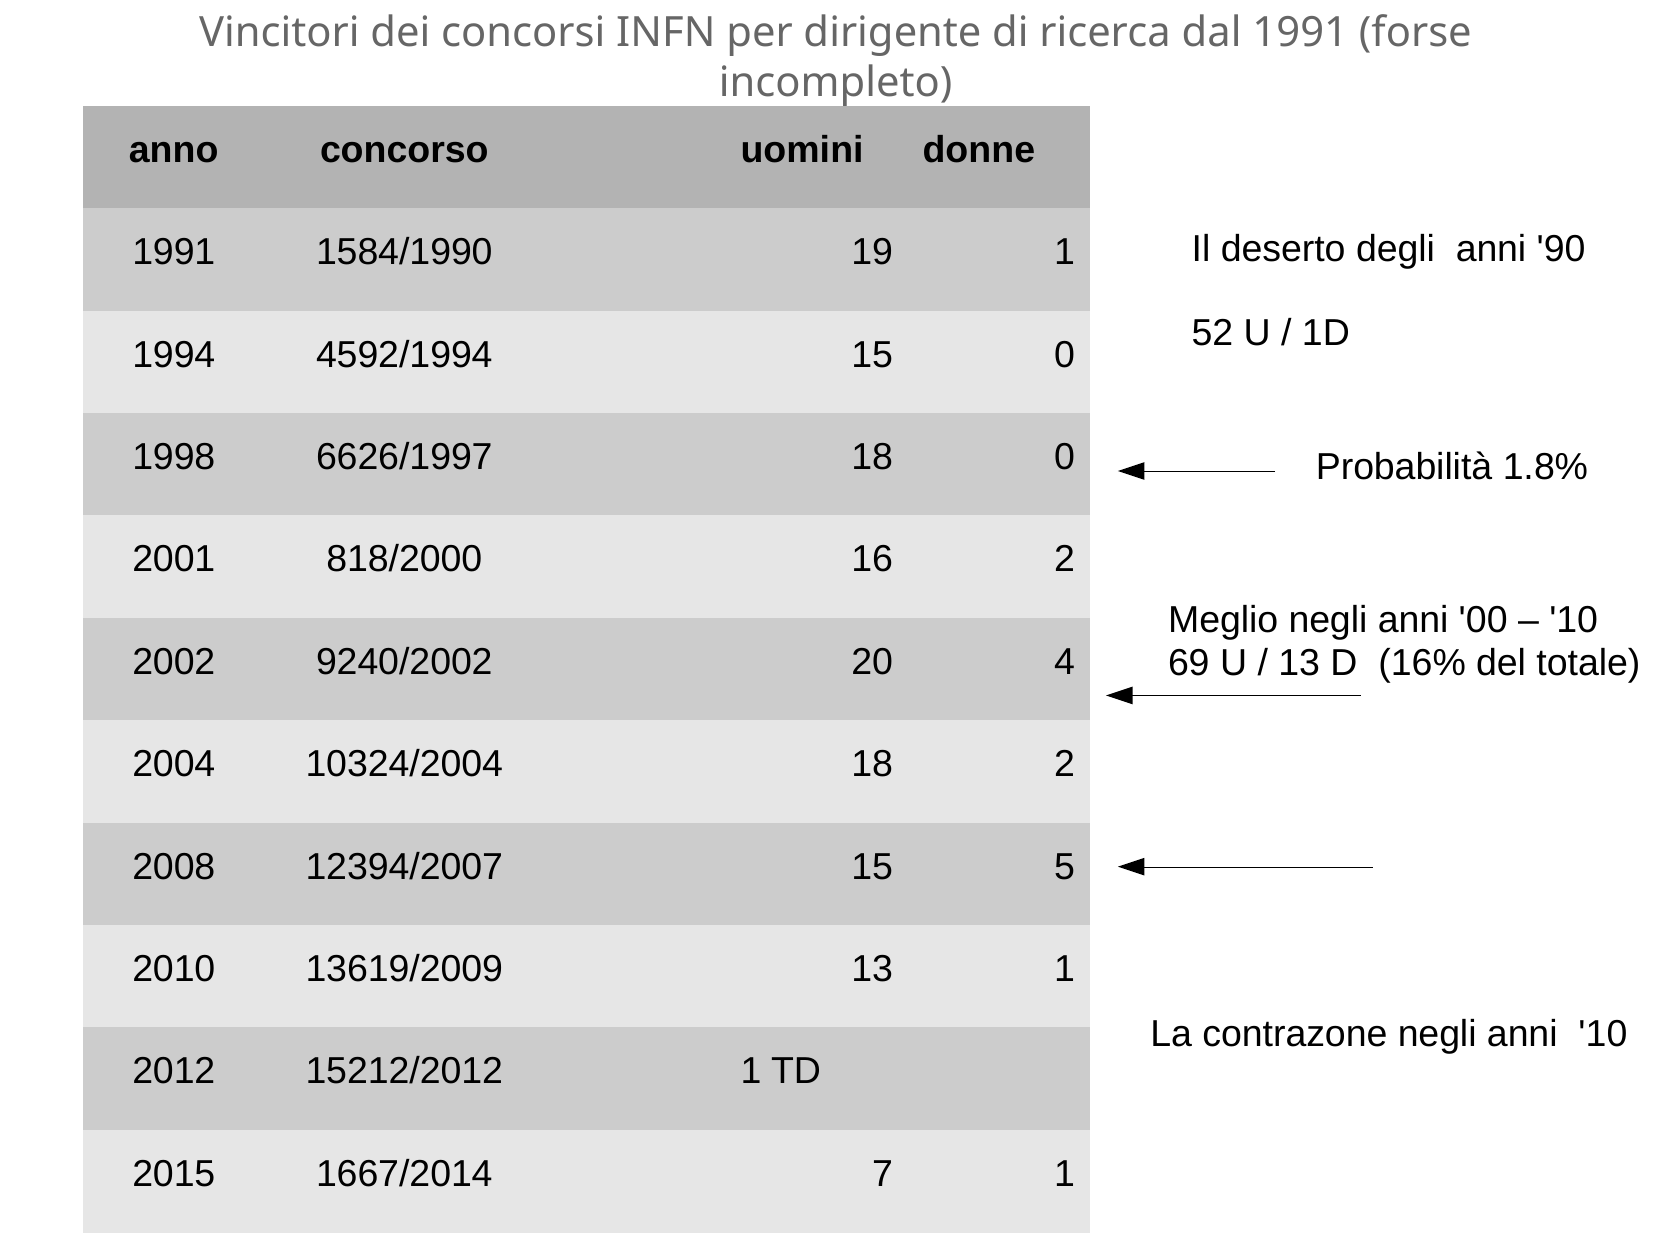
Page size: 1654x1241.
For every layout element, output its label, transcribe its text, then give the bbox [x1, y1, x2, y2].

table_cell 1 [908, 208, 1090, 311]
table_cell 12394/2007 [265, 823, 544, 925]
table_cell 1998 [83, 413, 265, 515]
table_cell 1584/1990 [265, 208, 544, 311]
table_cell 10324/2004 [265, 720, 544, 823]
table_cell [908, 1027, 1090, 1130]
table_cell [544, 311, 726, 413]
table_cell 2002 [83, 618, 265, 720]
table_cell 2015 [83, 1130, 265, 1233]
table_cell 13619/2009 [265, 925, 544, 1027]
text_box La contrazone negli anni '10 [1135, 1005, 1644, 1062]
table_cell 18 [726, 720, 908, 823]
table_cell 1 TD [726, 1027, 908, 1130]
table_header uomini [726, 106, 908, 208]
table_cell [544, 1130, 726, 1233]
table_header donne [908, 106, 1090, 208]
table_header concorso [265, 106, 544, 208]
table_cell 18 [726, 413, 908, 515]
text_box Meglio negli anni '00 – '10 69 U / 13 D (16% del totale) [1153, 591, 1654, 691]
table_cell 15212/2012 [265, 1027, 544, 1130]
table_cell [544, 515, 726, 618]
table_cell 2010 [83, 925, 265, 1027]
table_cell [544, 823, 726, 925]
table_cell 16 [726, 515, 908, 618]
table_cell 20 [726, 618, 908, 720]
table_cell 9240/2002 [265, 618, 544, 720]
table_cell 1667/2014 [265, 1130, 544, 1233]
title Vincitori dei concorsi INFN per dirigente di ricerca dal 1991 (forse incompleto) [63, 9, 1609, 100]
table_cell 2 [908, 515, 1090, 618]
table_cell 4592/1994 [265, 311, 544, 413]
table_cell 0 [908, 413, 1090, 515]
table_cell [544, 208, 726, 311]
table_cell 4 [908, 618, 1090, 720]
table_cell 2008 [83, 823, 265, 925]
table_cell 2012 [83, 1027, 265, 1130]
table_cell 7 [726, 1130, 908, 1233]
table_cell 19 [726, 208, 908, 311]
table_cell [544, 413, 726, 515]
table_cell 2001 [83, 515, 265, 618]
table_cell 15 [726, 823, 908, 925]
table_cell [544, 1027, 726, 1130]
table_cell [544, 720, 726, 823]
table_cell 1991 [83, 208, 265, 311]
table_cell 2004 [83, 720, 265, 823]
table_cell 1 [908, 925, 1090, 1027]
table_cell 818/2000 [265, 515, 544, 618]
table_header [544, 106, 726, 208]
table_header anno [83, 106, 265, 208]
text_box Probabilità 1.8% [1300, 438, 1604, 496]
text_box Il deserto degli anni '90 52 U / 1D [1176, 219, 1602, 361]
table_cell 1994 [83, 311, 265, 413]
table_cell 0 [908, 311, 1090, 413]
table_cell 2 [908, 720, 1090, 823]
table_cell 13 [726, 925, 908, 1027]
table_cell [544, 925, 726, 1027]
table_cell 15 [726, 311, 908, 413]
table_cell [544, 618, 726, 720]
table_cell 1 [908, 1130, 1090, 1233]
table_cell 6626/1997 [265, 413, 544, 515]
table_cell 5 [908, 823, 1090, 925]
